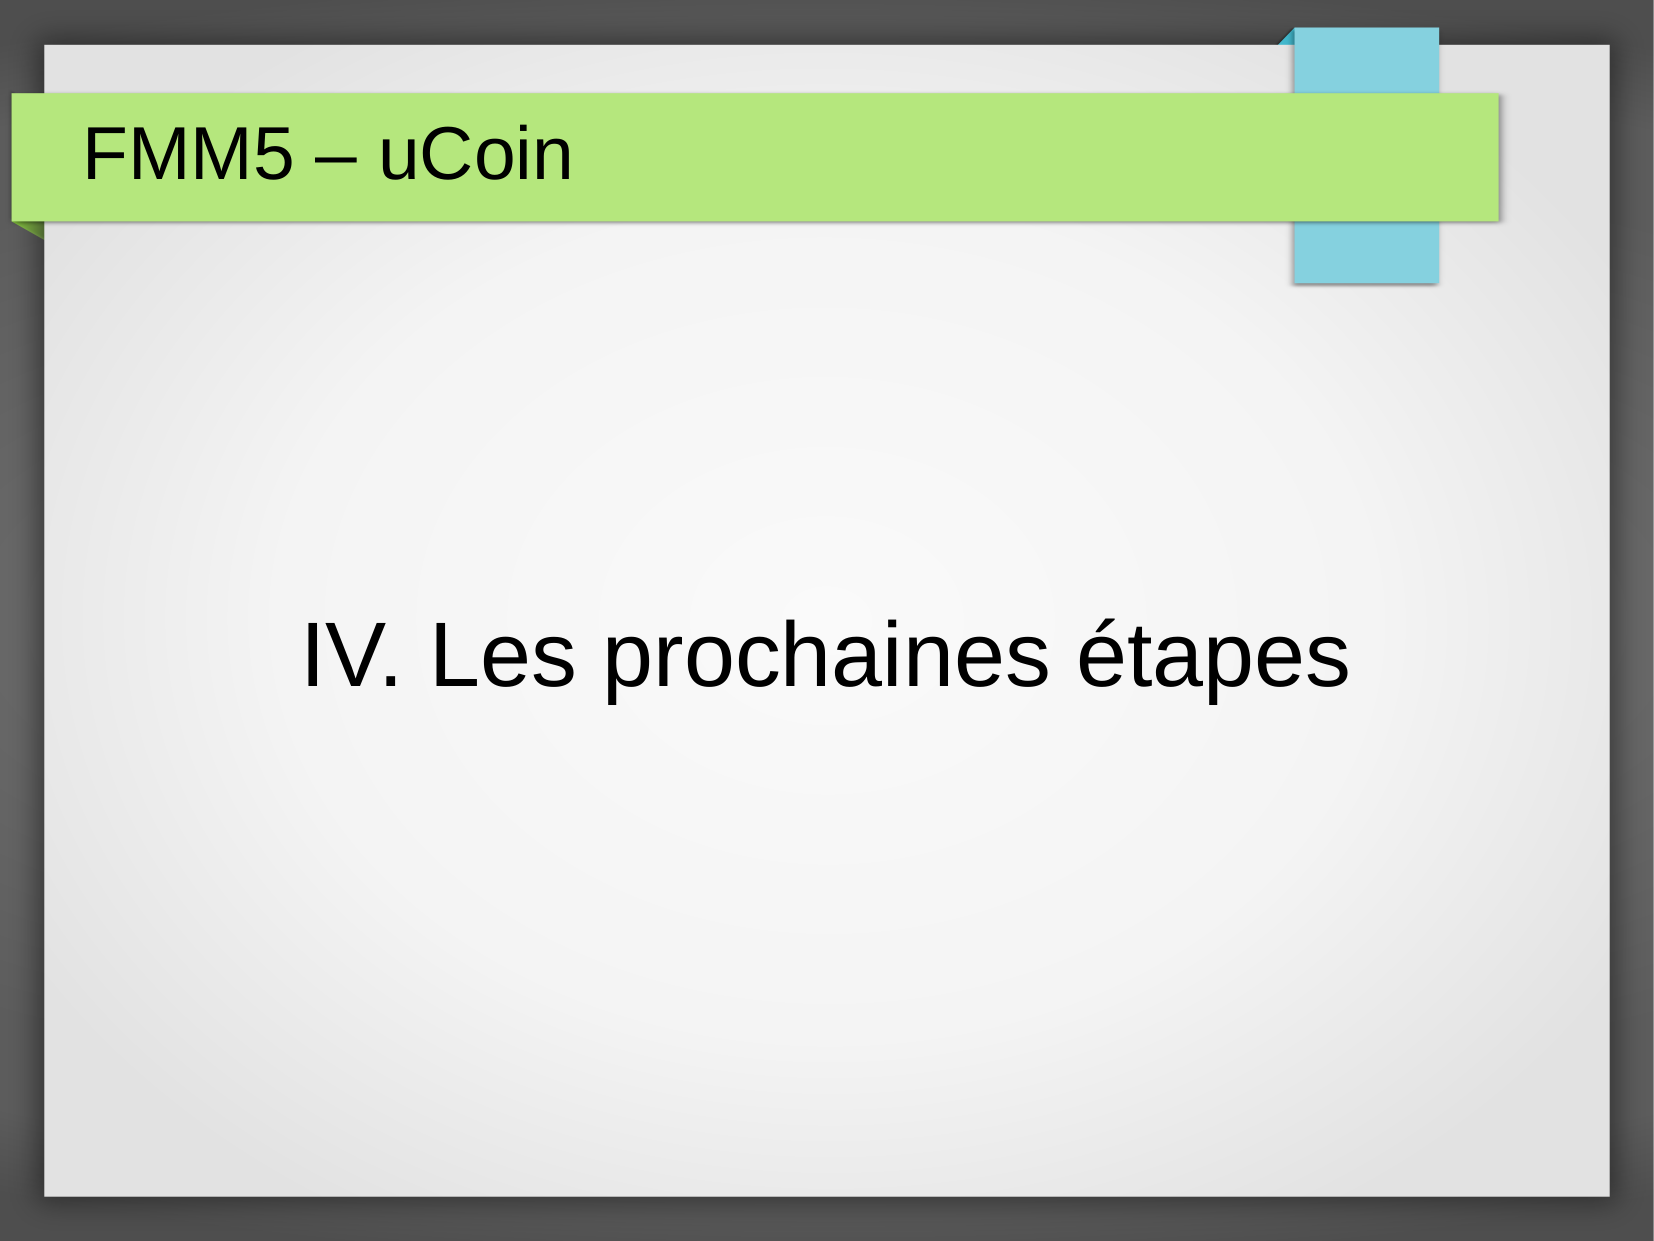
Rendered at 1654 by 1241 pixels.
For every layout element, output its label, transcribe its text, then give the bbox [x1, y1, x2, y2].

picture [0, 0, 1654, 1241]
list IV. Les prochaines étapes [82, 295, 1571, 1015]
title FMM5 – uCoin [82, 94, 1264, 213]
